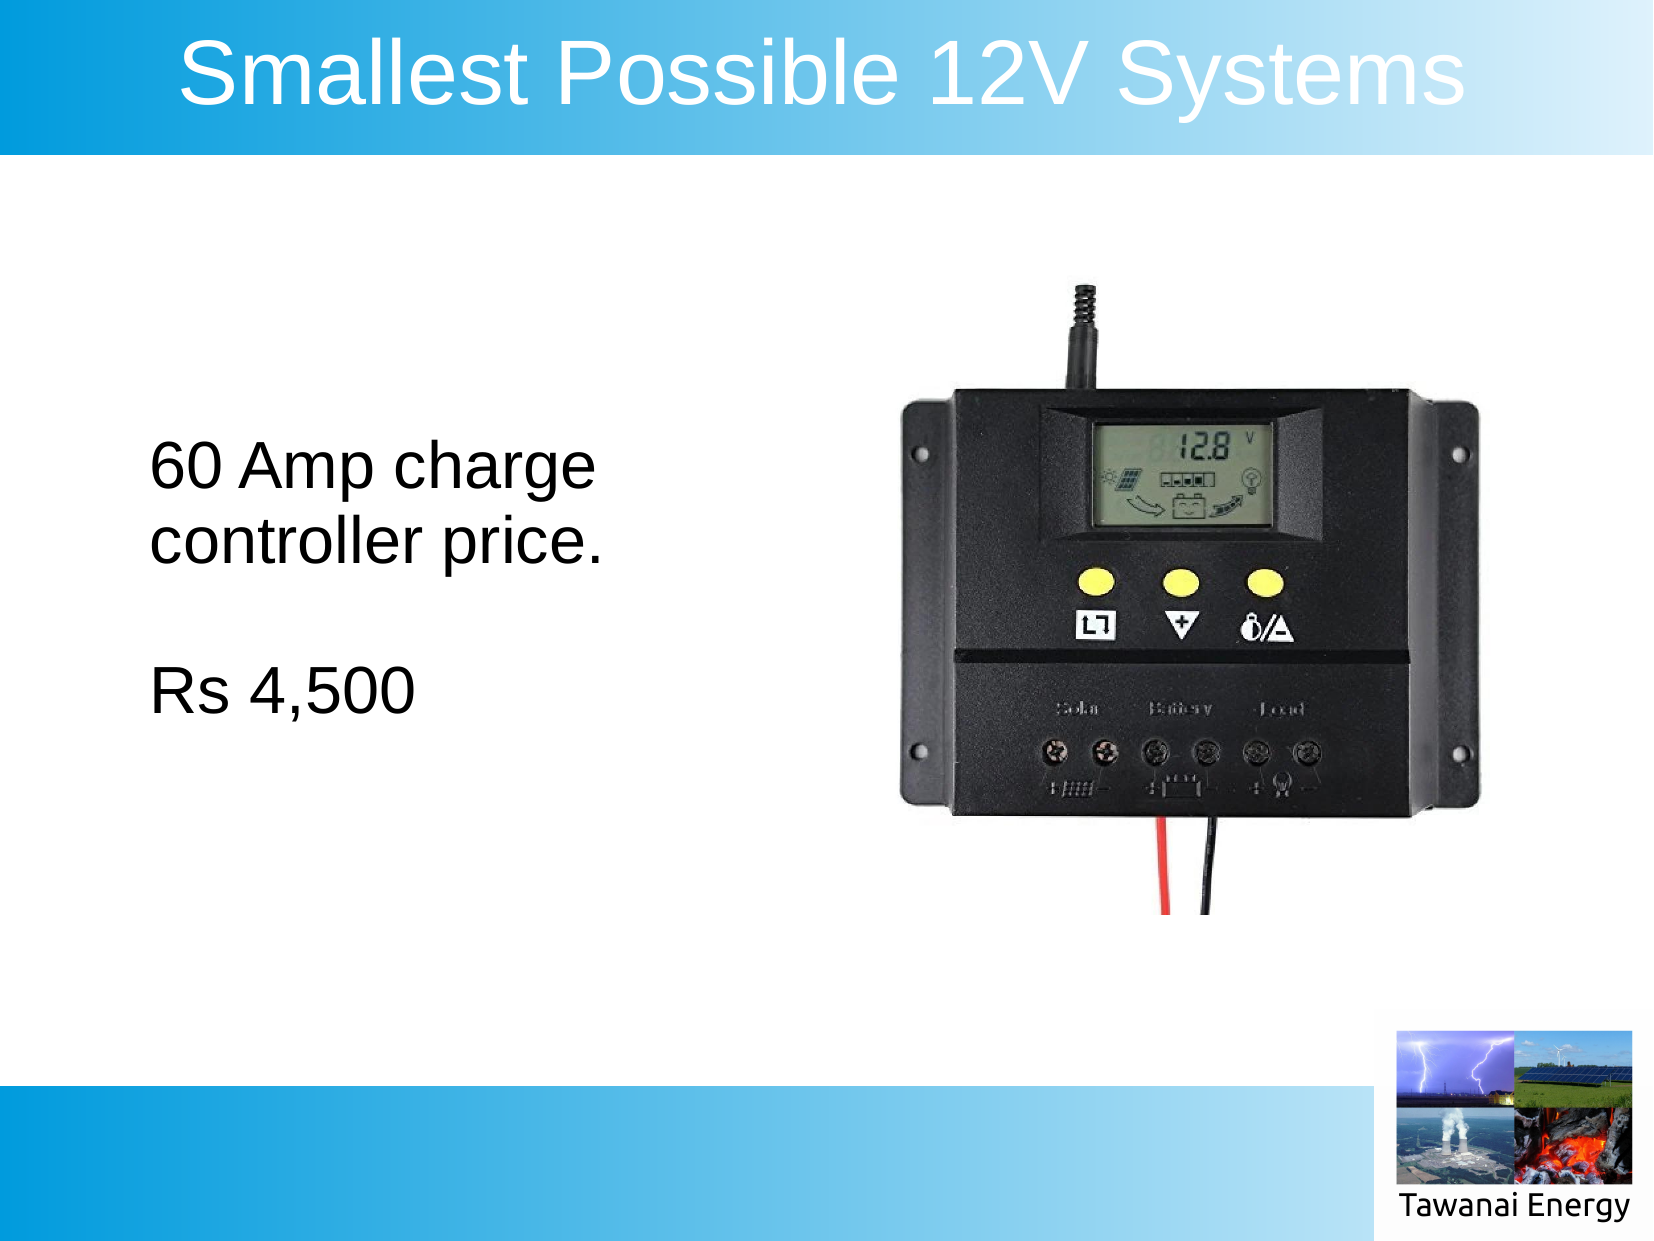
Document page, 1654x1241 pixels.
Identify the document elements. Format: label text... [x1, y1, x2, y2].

picture [1374, 1009, 1654, 1241]
picture [855, 254, 1516, 916]
text_box 60 Amp charge controller price. Rs 4,500 [135, 421, 721, 736]
title Smallest Possible 12V Systems [79, 20, 1568, 126]
